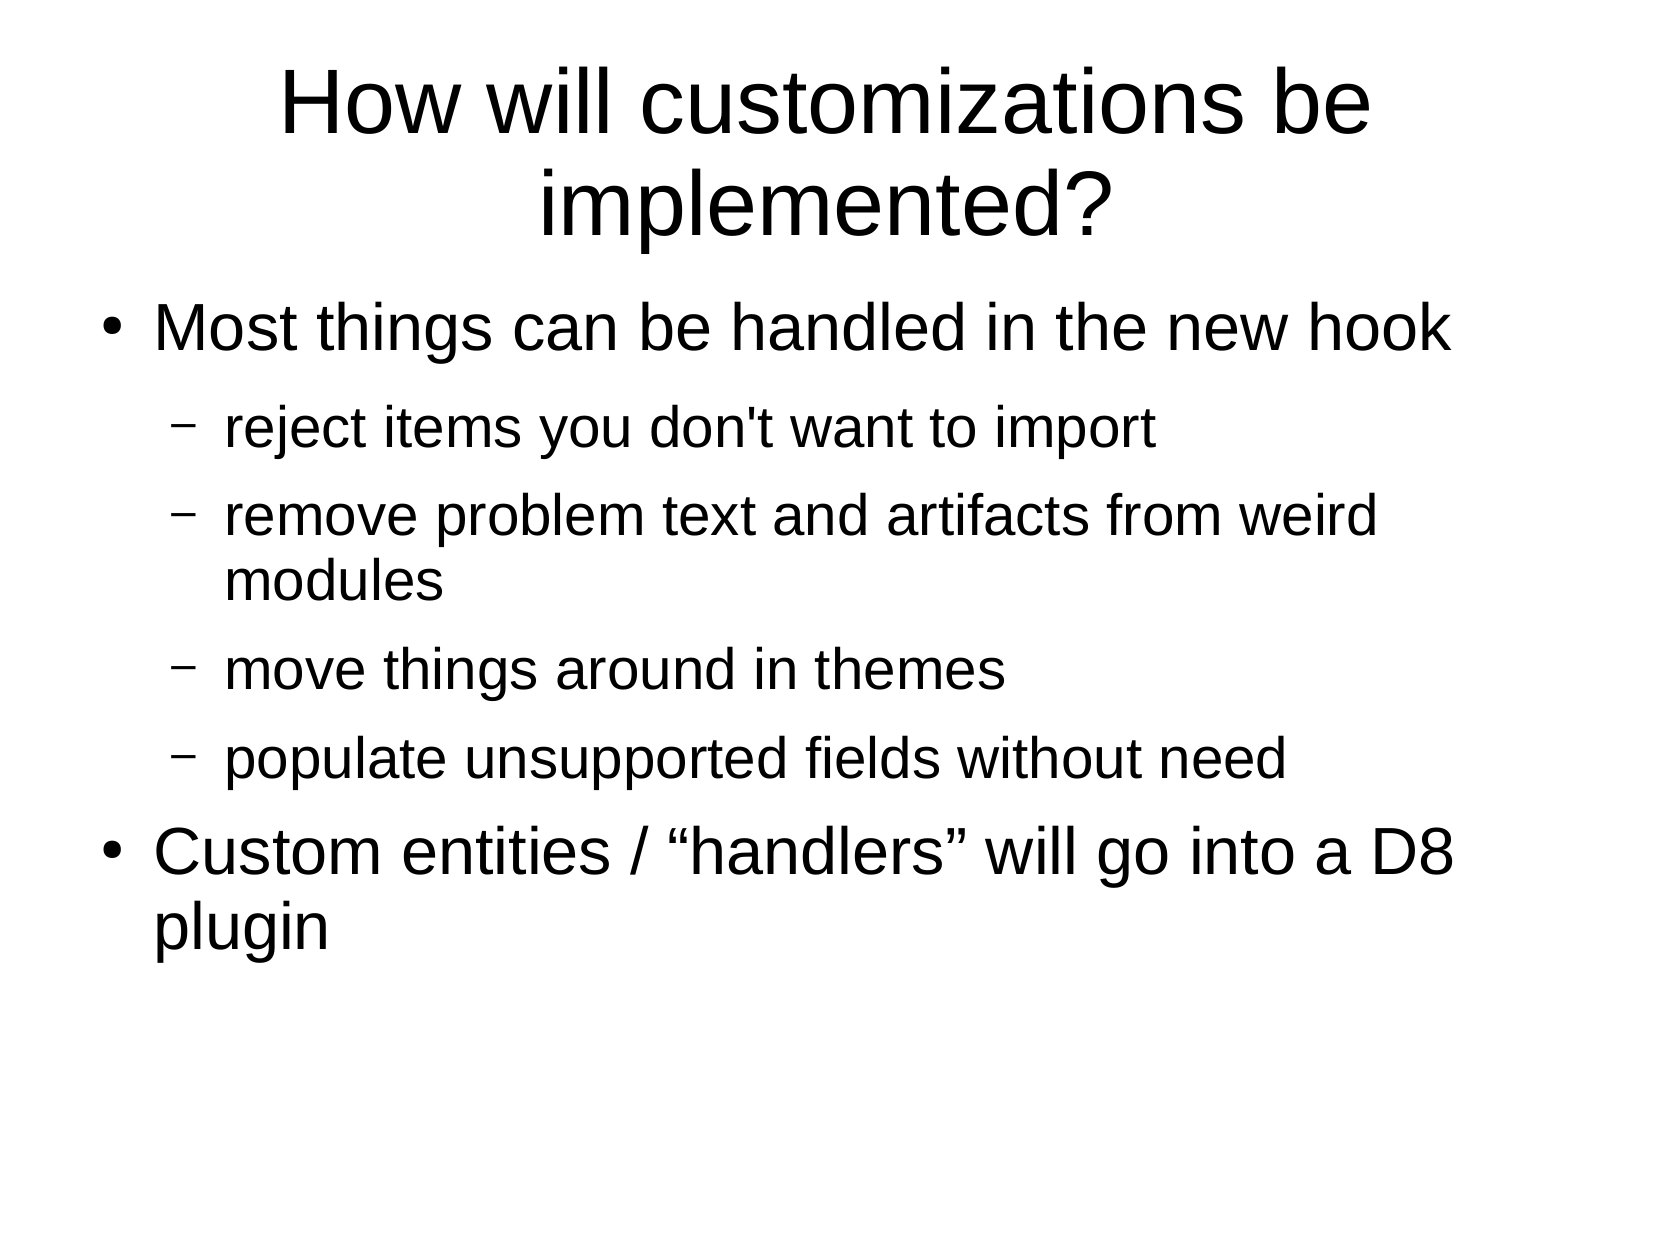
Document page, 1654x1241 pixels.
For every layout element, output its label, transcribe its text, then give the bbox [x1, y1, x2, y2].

list Most things can be handled in the new hook reject items you don't want to import remove problem text and artifacts from weird modules move things around in themes populate unsupported fields without need Custom entities / “handlers” will go into a D8 plugin [82, 290, 1538, 1010]
title How will customizations be implemented? [82, 49, 1571, 257]
